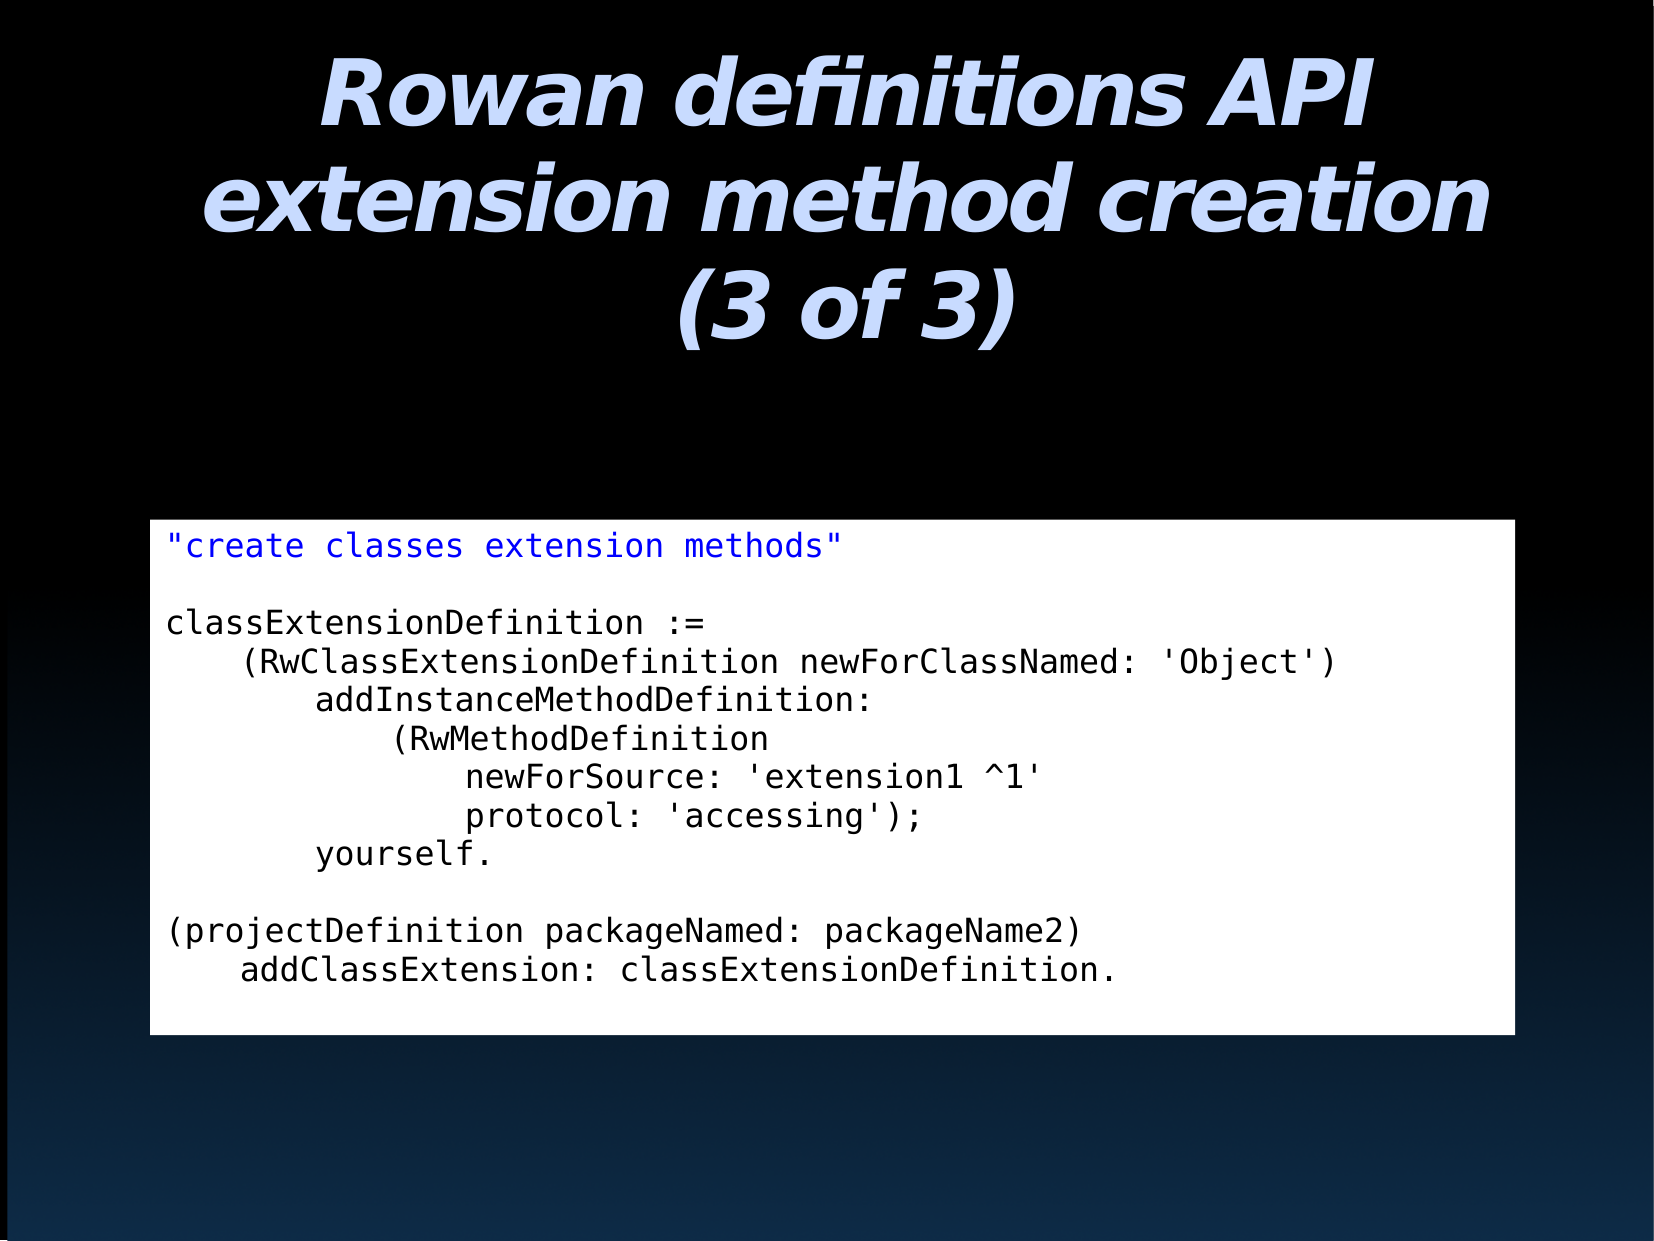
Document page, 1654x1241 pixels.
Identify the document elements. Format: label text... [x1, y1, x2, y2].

picture [7, 6, 1654, 1241]
title Rowan definitions API extension method creation (3 of 3) [101, 39, 1595, 361]
text_box "create classes extension methods" classExtensionDefinition := (RwClassExtensionDefinition newForClassNamed: 'Object') addInstanceMethodDefinition: (RwMethodDefinition newForSource: 'extension1 ^1' protocol: 'accessing'); yourself. (projectDefinition packageNamed: packageName2) addClassExtension: classExtensionDefinition. [150, 519, 1516, 1036]
